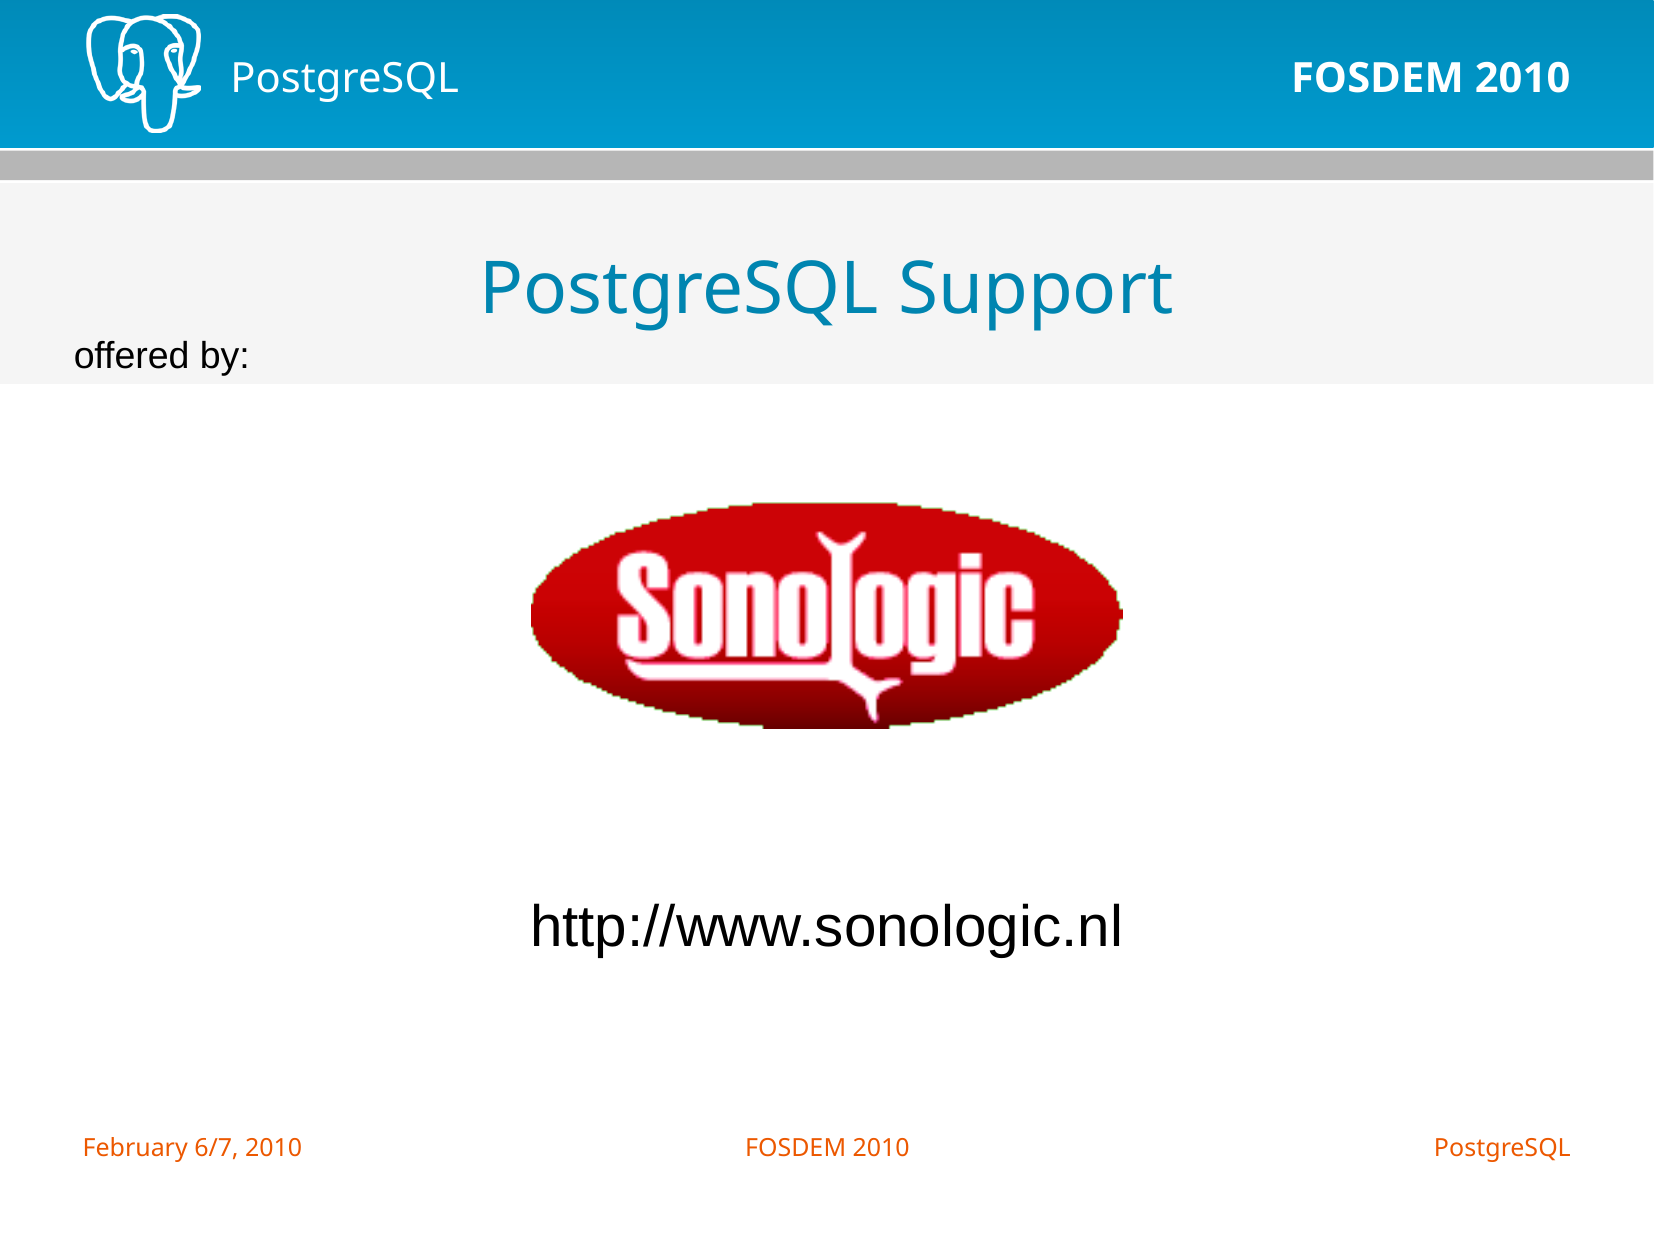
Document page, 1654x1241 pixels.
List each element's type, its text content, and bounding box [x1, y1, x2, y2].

title PostgreSQL Support [82, 200, 1571, 369]
text_box http://www.sonologic.nl [515, 885, 1139, 966]
picture [531, 501, 1123, 729]
text_box offered by: [59, 327, 355, 384]
picture [87, 15, 200, 132]
